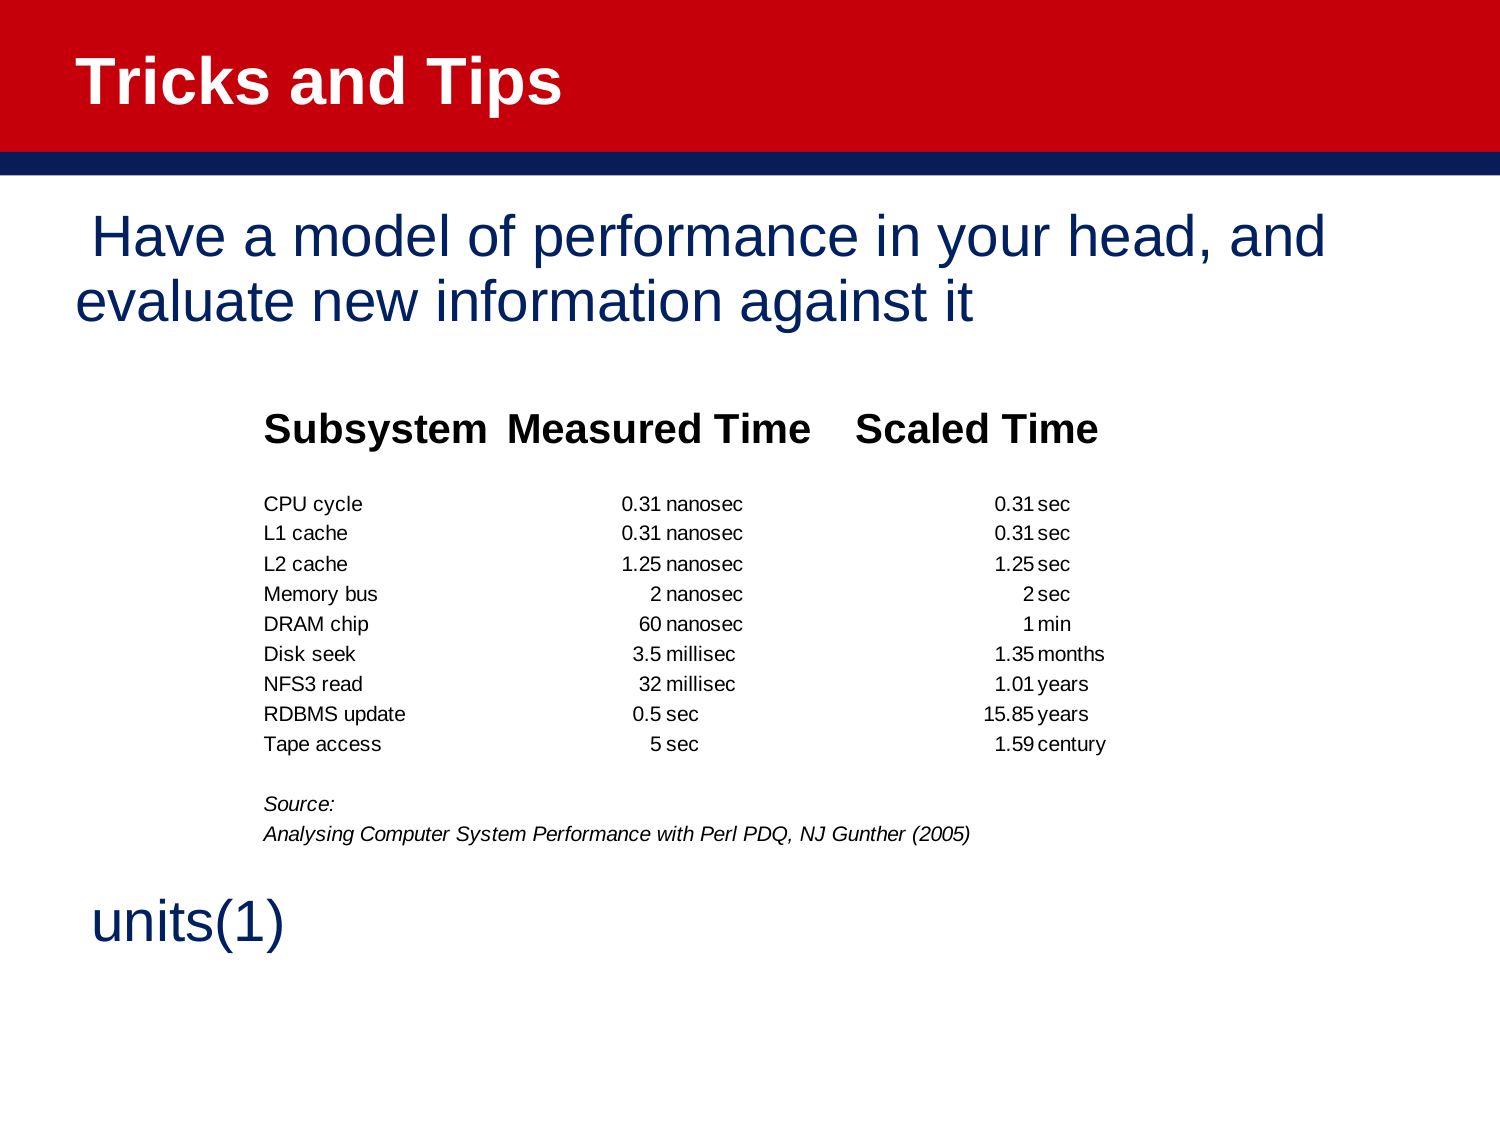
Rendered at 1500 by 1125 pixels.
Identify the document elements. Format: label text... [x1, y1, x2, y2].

list Have a model of performance in your head, and evaluate new information against it units(1)‏ [75, 203, 1424, 1088]
title Tricks and Tips [75, 5, 1424, 157]
chart [261, 404, 1441, 886]
